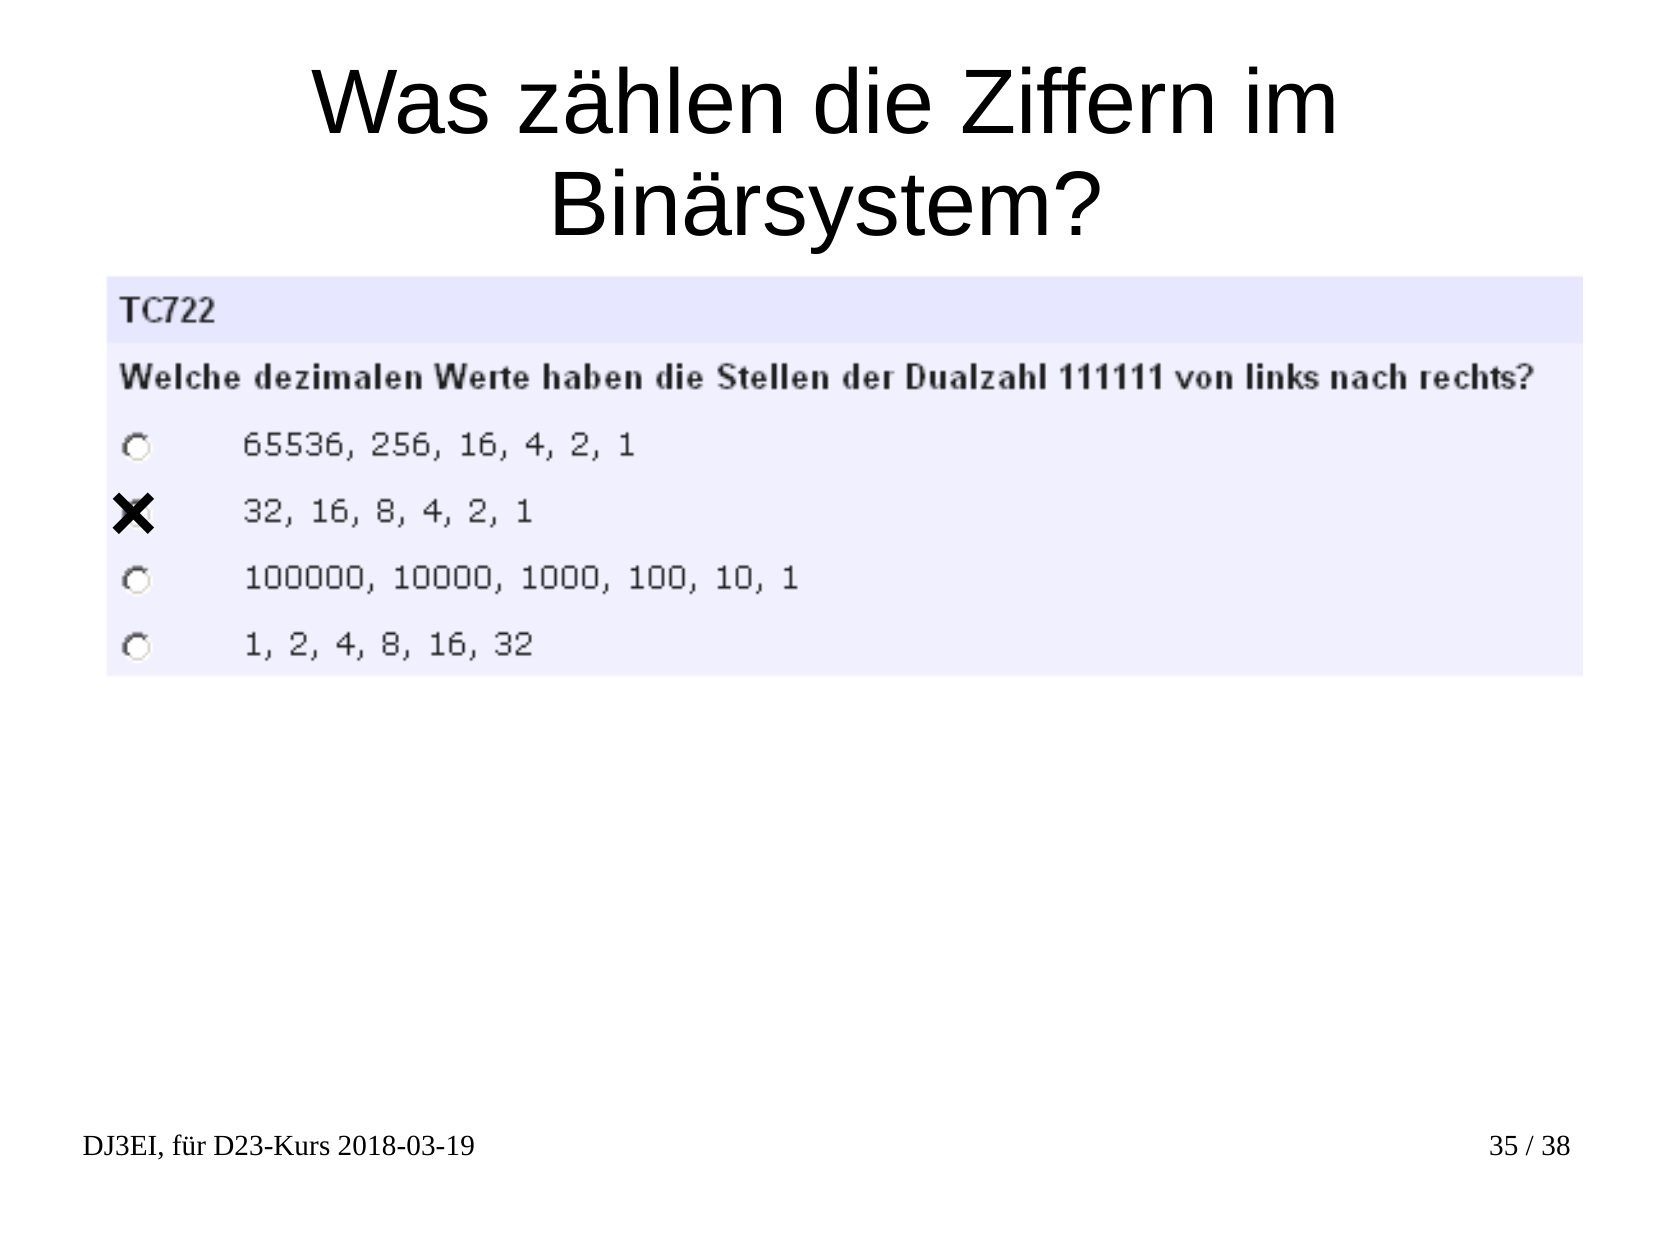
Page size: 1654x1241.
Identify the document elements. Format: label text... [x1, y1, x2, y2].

picture [82, 272, 1583, 697]
title Was zählen die Ziffern im Binärsystem? [82, 49, 1571, 257]
text_box × [94, 459, 156, 567]
